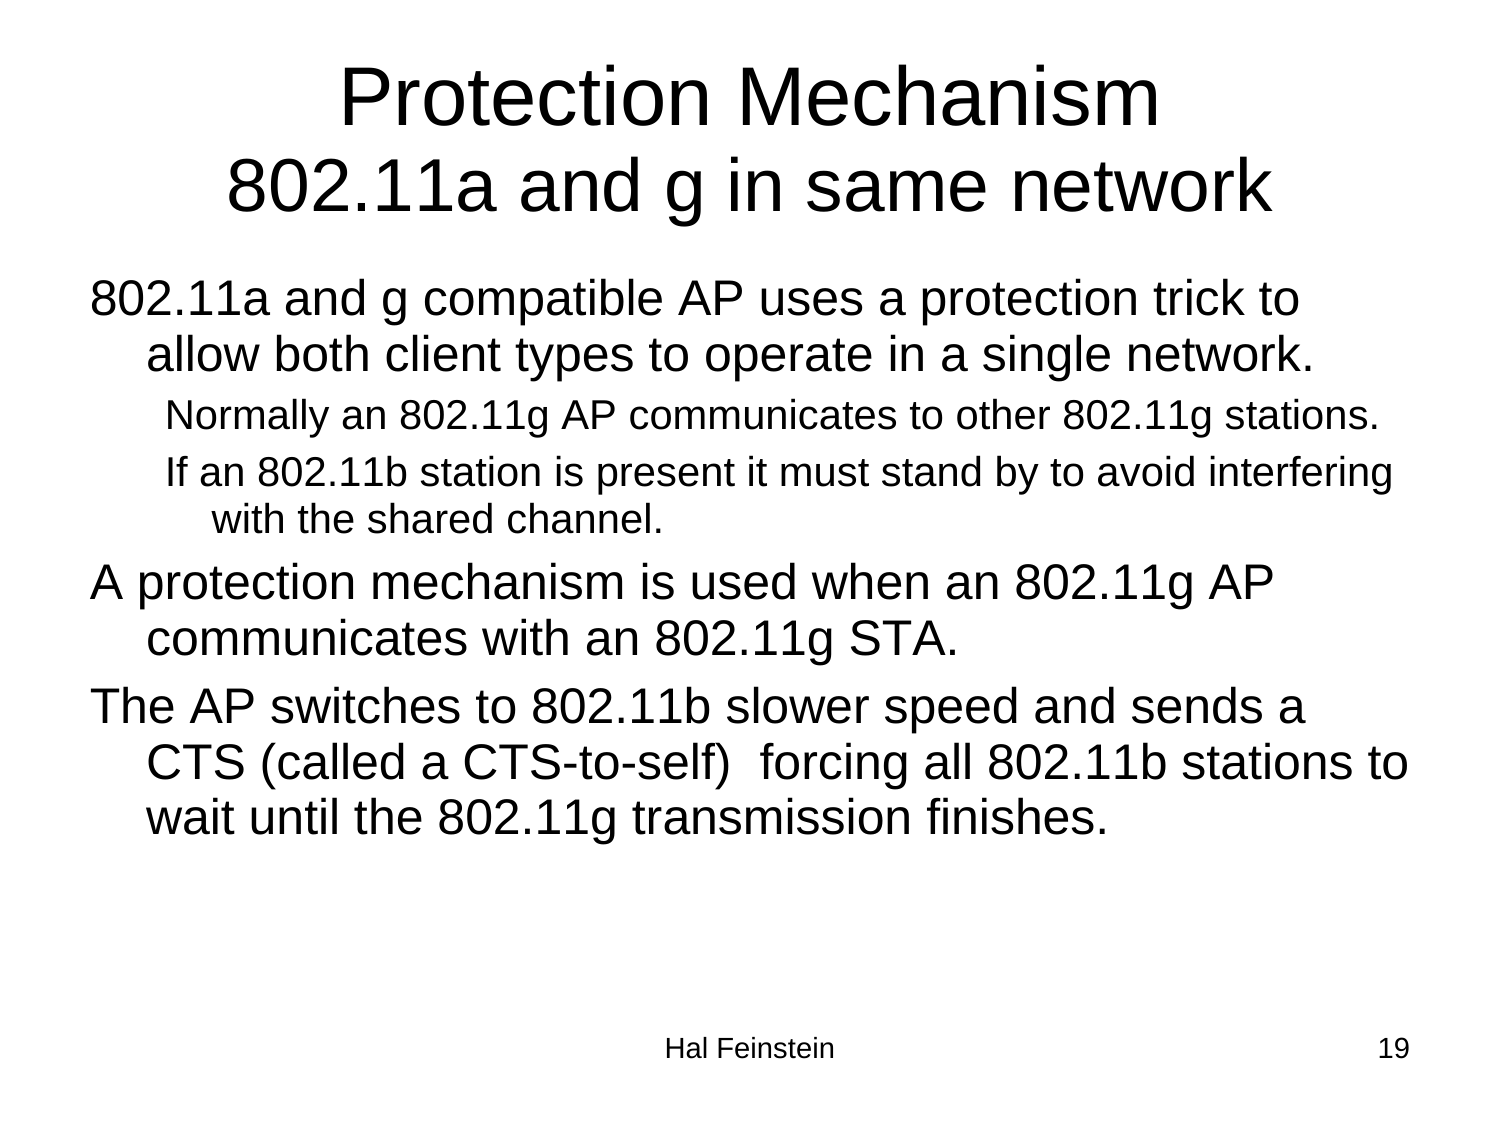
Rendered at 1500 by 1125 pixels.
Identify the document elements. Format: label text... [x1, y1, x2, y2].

title Protection Mechanism 802.11a and g in same network [75, 36, 1426, 242]
list 802.11a and g compatible AP uses a protection trick to allow both client types to operate in a single network. Normally an 802.11g AP communicates to other 802.11g stations. If an 802.11b station is present it must stand by to avoid interfering with the shared channel. A protection mechanism is used when an 802.11g AP communicates with an 802.11g STA. The AP switches to 802.11b slower speed and sends a CTS (called a CTS-to-self) forcing all 802.11b stations to wait until the 802.11g transmission finishes. [75, 262, 1426, 1017]
